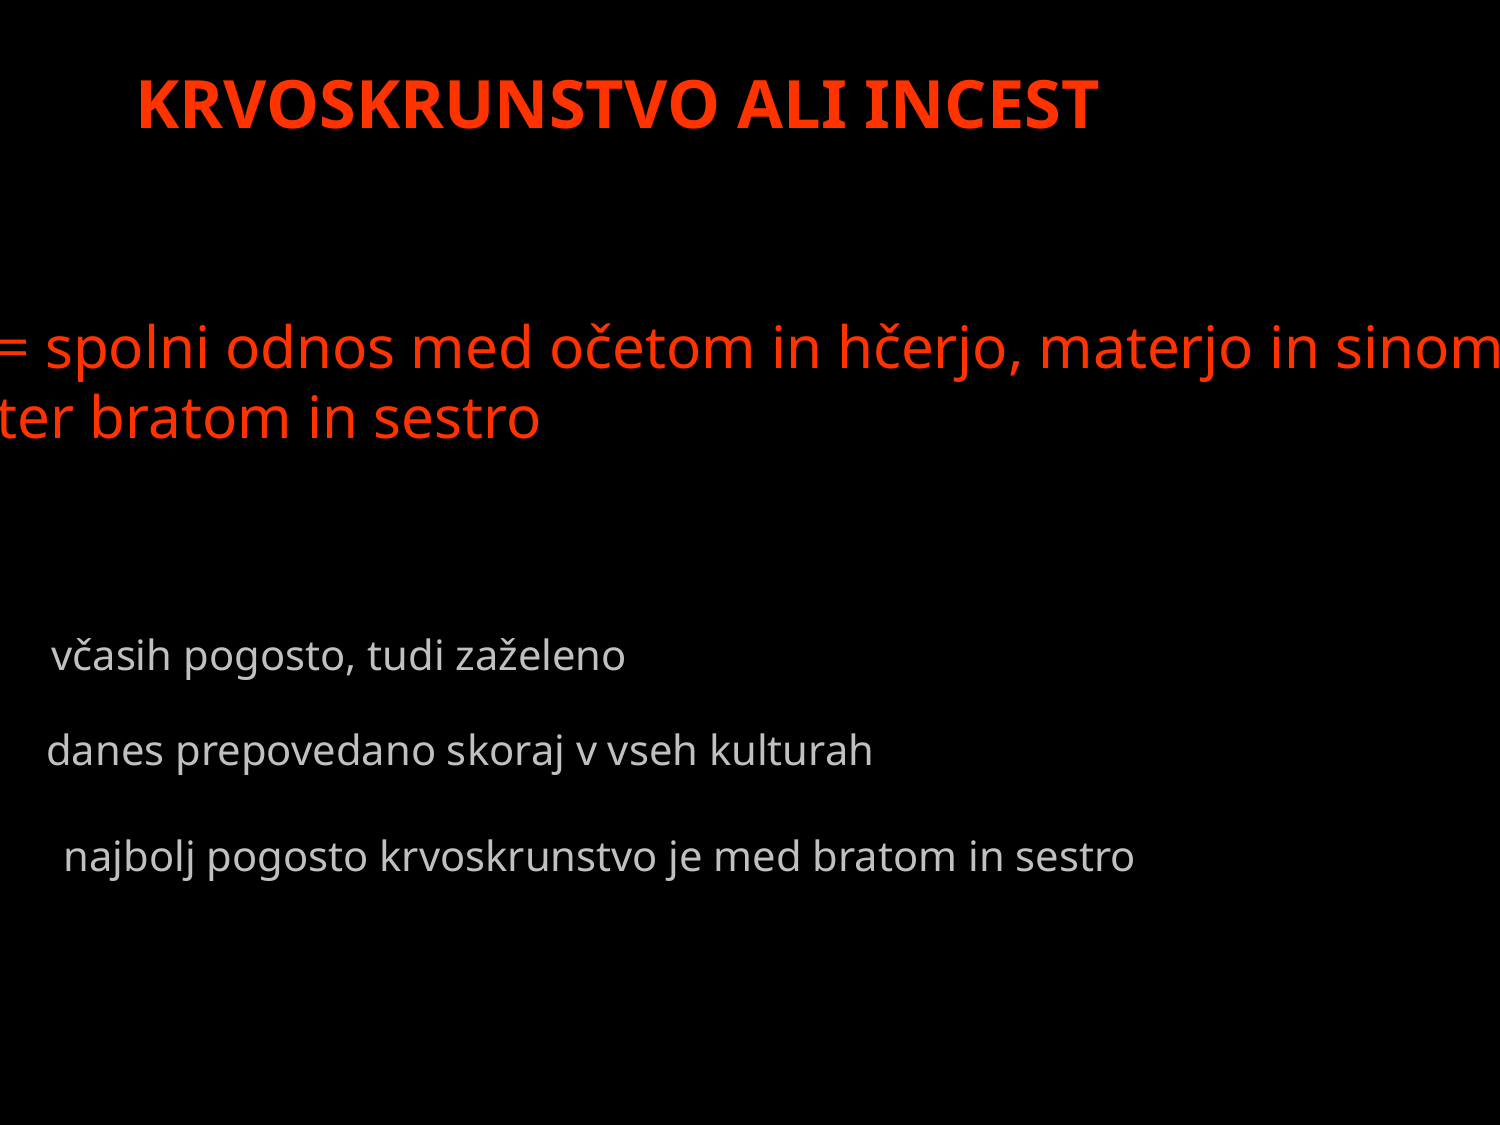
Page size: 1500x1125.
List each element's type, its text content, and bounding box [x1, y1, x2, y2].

text_box danes prepovedano skoraj v vseh kulturah [31, 716, 890, 782]
text_box KRVOSKRUNSTVO ALI INCEST [120, 54, 1282, 150]
text_box včasih pogosto, tudi zaželeno [36, 621, 642, 687]
text_box najbolj pogosto krvoskrunstvo je med bratom in sestro [48, 822, 1152, 888]
text_box = spolni odnos med očetom in hčerjo, materjo in sinom ter bratom in sestro [0, 302, 1500, 458]
